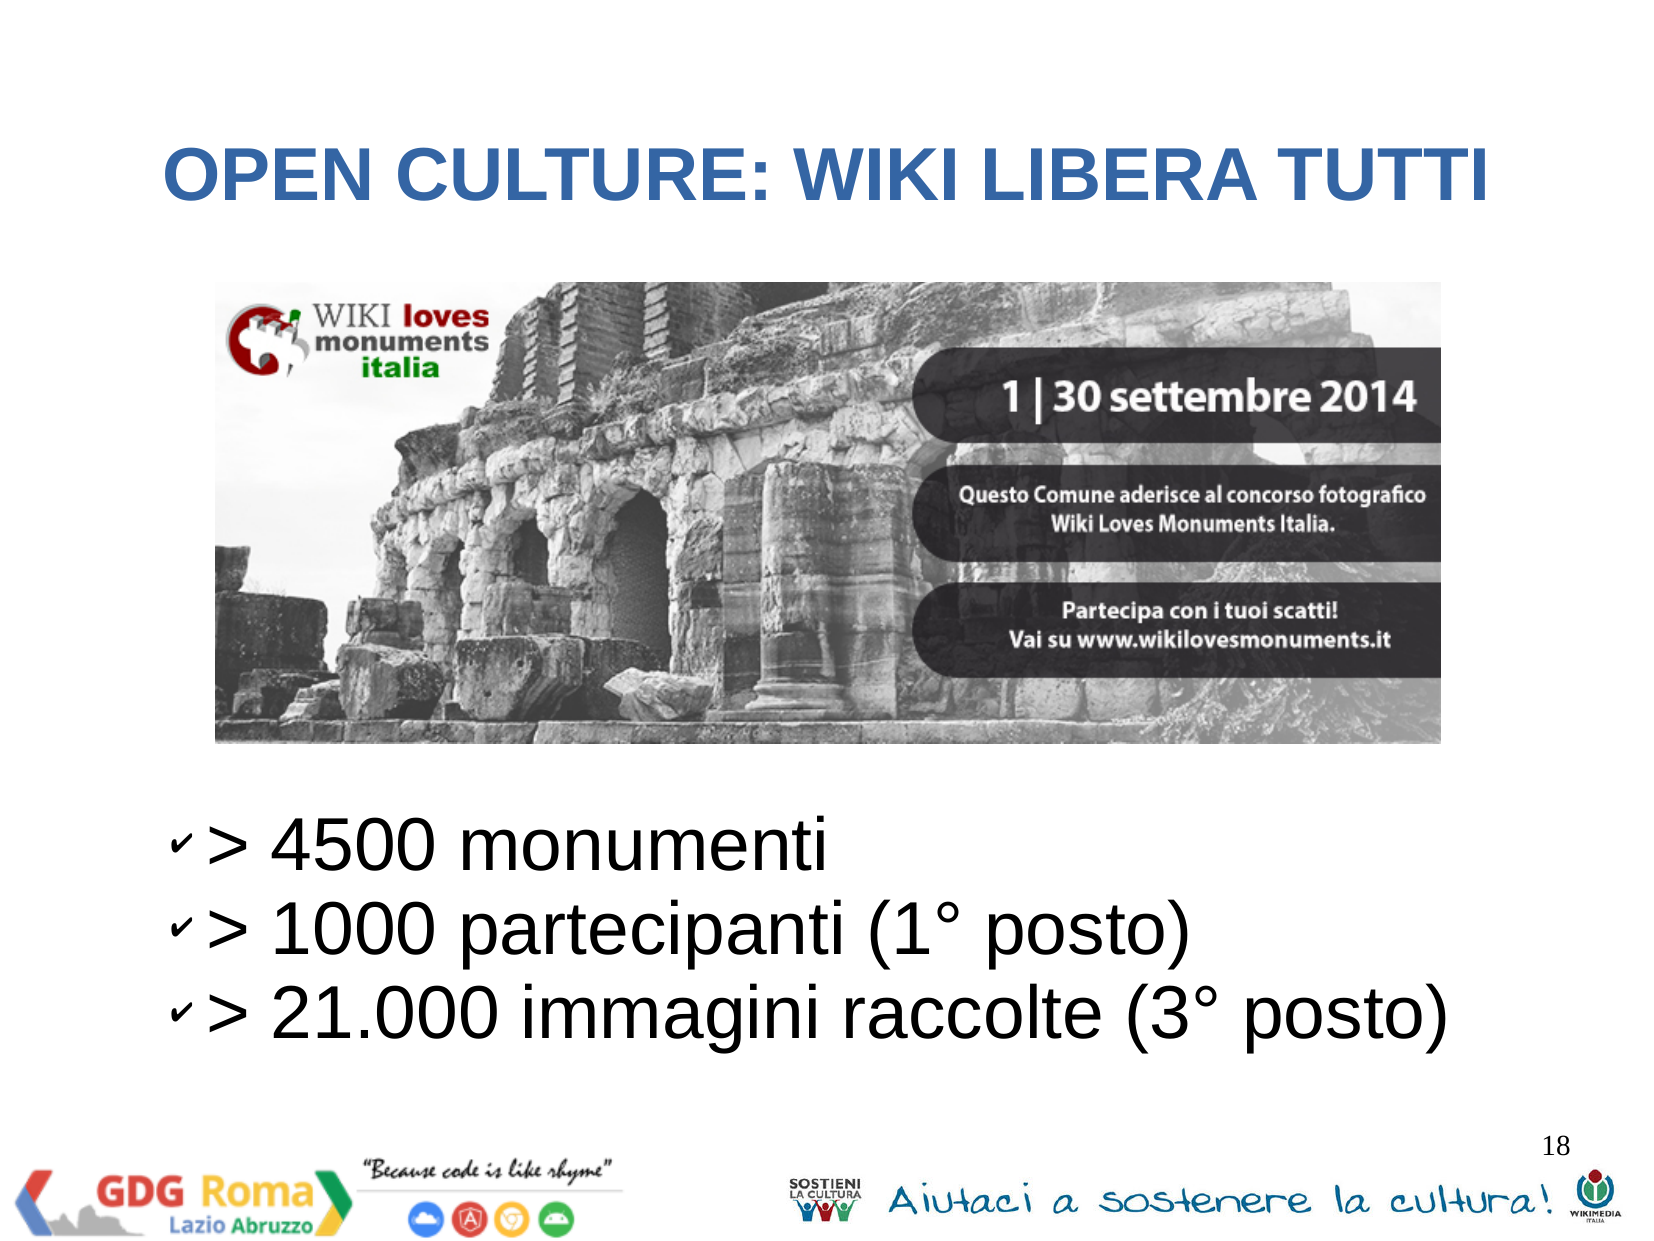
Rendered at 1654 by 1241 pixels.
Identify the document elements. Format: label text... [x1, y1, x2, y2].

text_box > 4500 monumenti > 1000 partecipanti (1° posto) > 21.000 immagini raccolte (3° posto) [156, 795, 1489, 1063]
picture [215, 282, 1441, 744]
title OPEN CULTURE: WIKI LIBERA TUTTI [11, 17, 1642, 249]
picture [772, 1163, 1648, 1233]
picture [11, 1155, 626, 1241]
